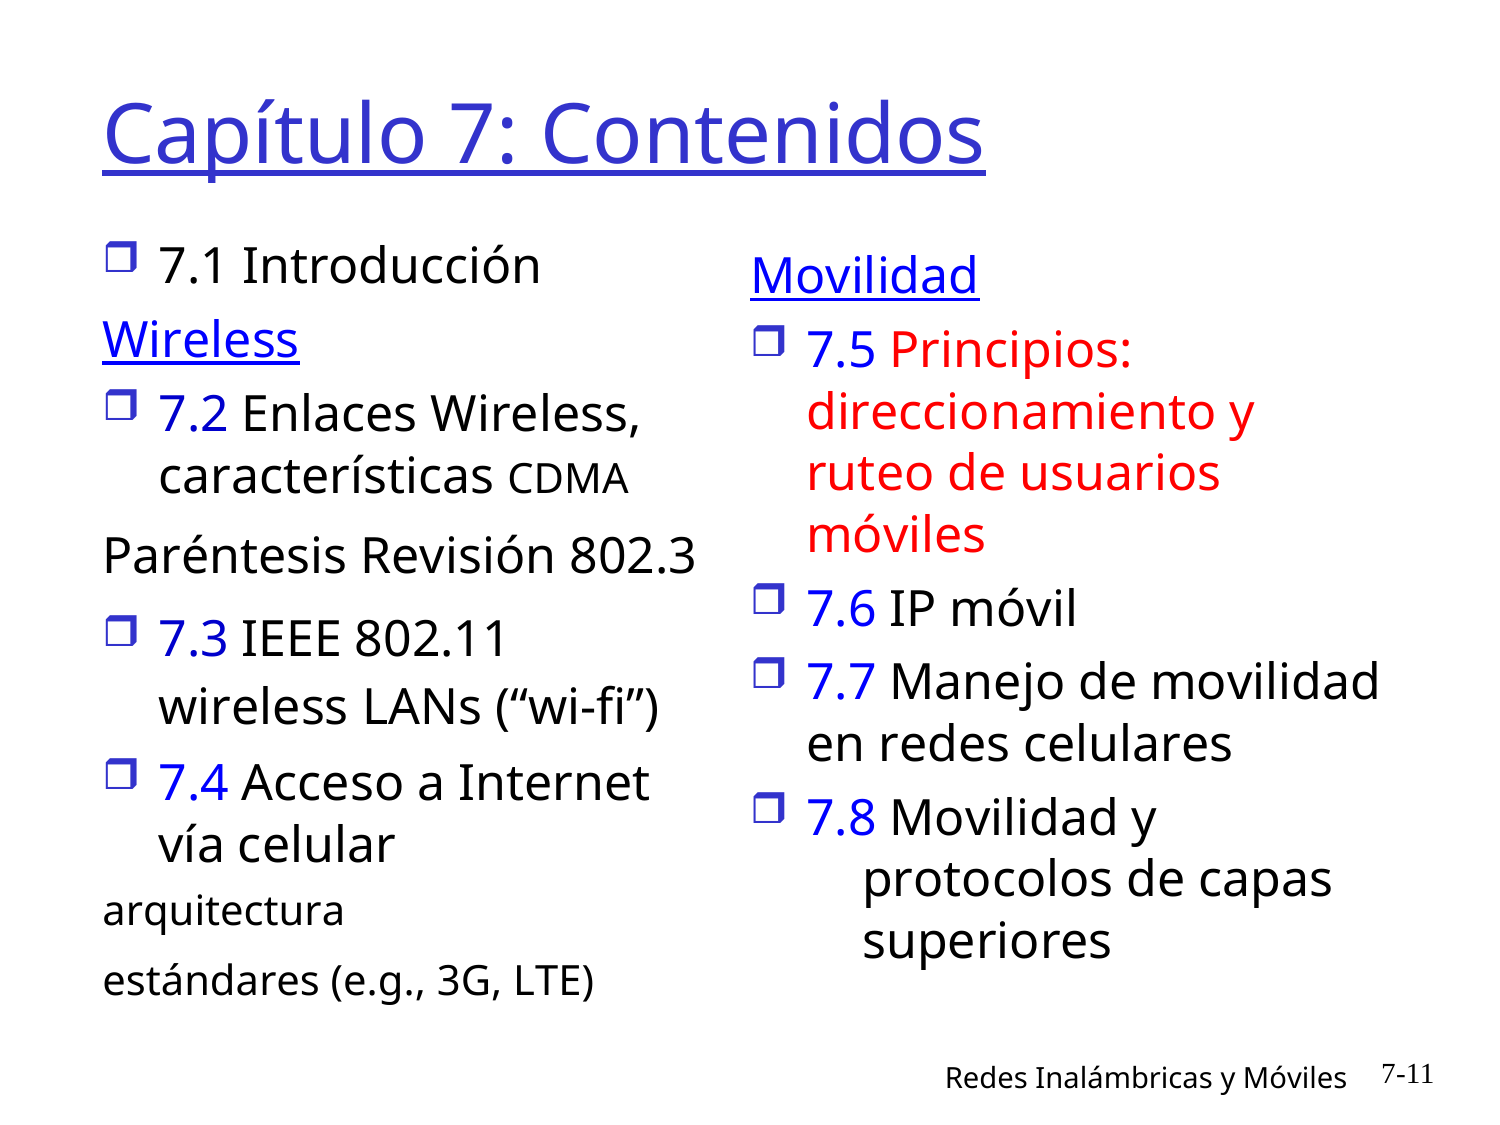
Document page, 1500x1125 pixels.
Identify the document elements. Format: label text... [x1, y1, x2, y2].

title Capítulo 7: Contenidos [87, 37, 1363, 225]
list Movilidad 7.5 Principios: direccionamiento y ruteo de usuarios móviles 7.6 IP móvil 7.7 Manejo de movilidad en redes celulares 7.8 Movilidad y protocolos de capas superiores [735, 237, 1401, 1005]
list 7.1 Introducción Wireless 7.2 Enlaces Wireless, características CDMA Paréntesis Revisión 802.3 7.3 IEEE 802.11 wireless LANs (“wi-fi”) 7.4 Acceso a Internet vía celular arquitectura estándares (e.g., 3G, LTE) [87, 227, 713, 1032]
